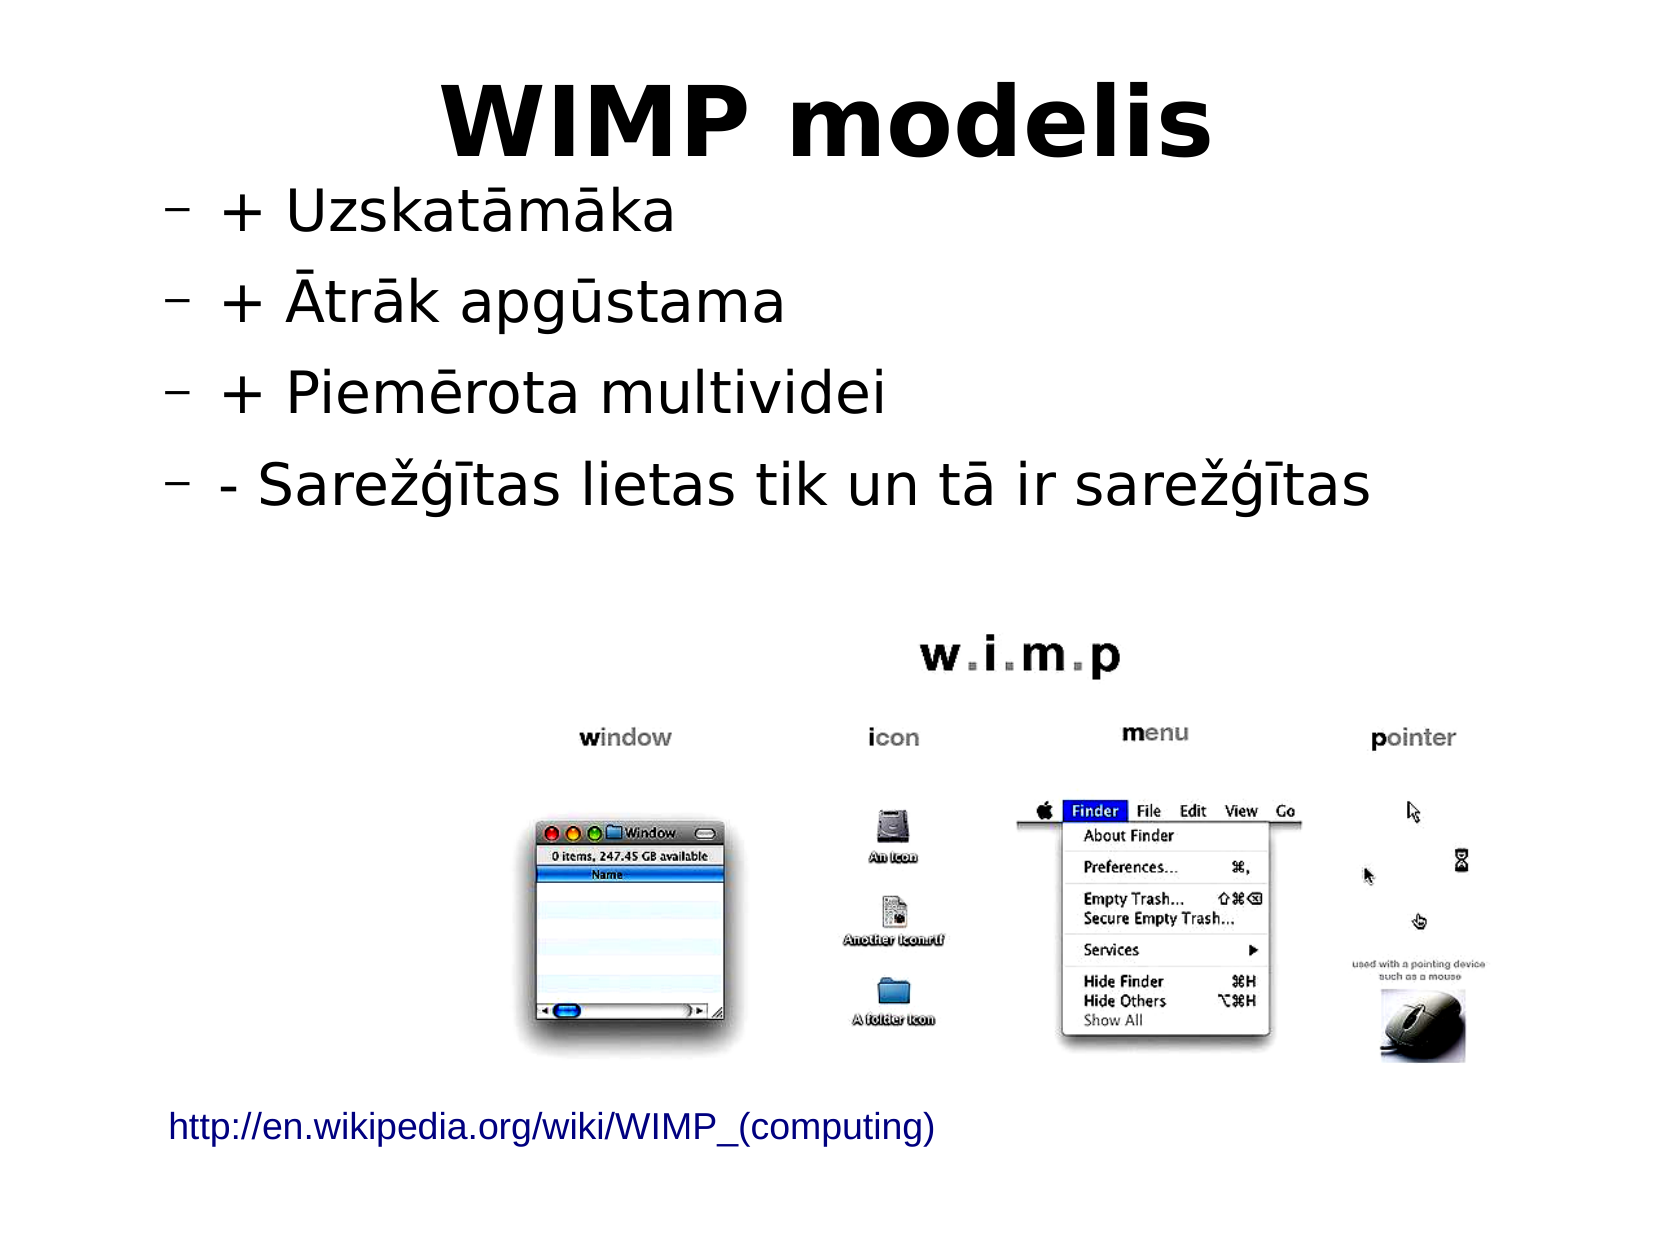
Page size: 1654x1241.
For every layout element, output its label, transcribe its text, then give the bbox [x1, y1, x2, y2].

title WIMP modelis [82, 49, 1571, 196]
picture [506, 602, 1542, 1086]
text_box http://en.wikipedia.org/wiki/WIMP_(computing) [153, 1098, 951, 1156]
list + Uzskatāmāka + Ātrāk apgūstama + Piemērota multividei - Sarežģītas lietas tik un tā ir sarežģītas [76, 177, 1542, 550]
